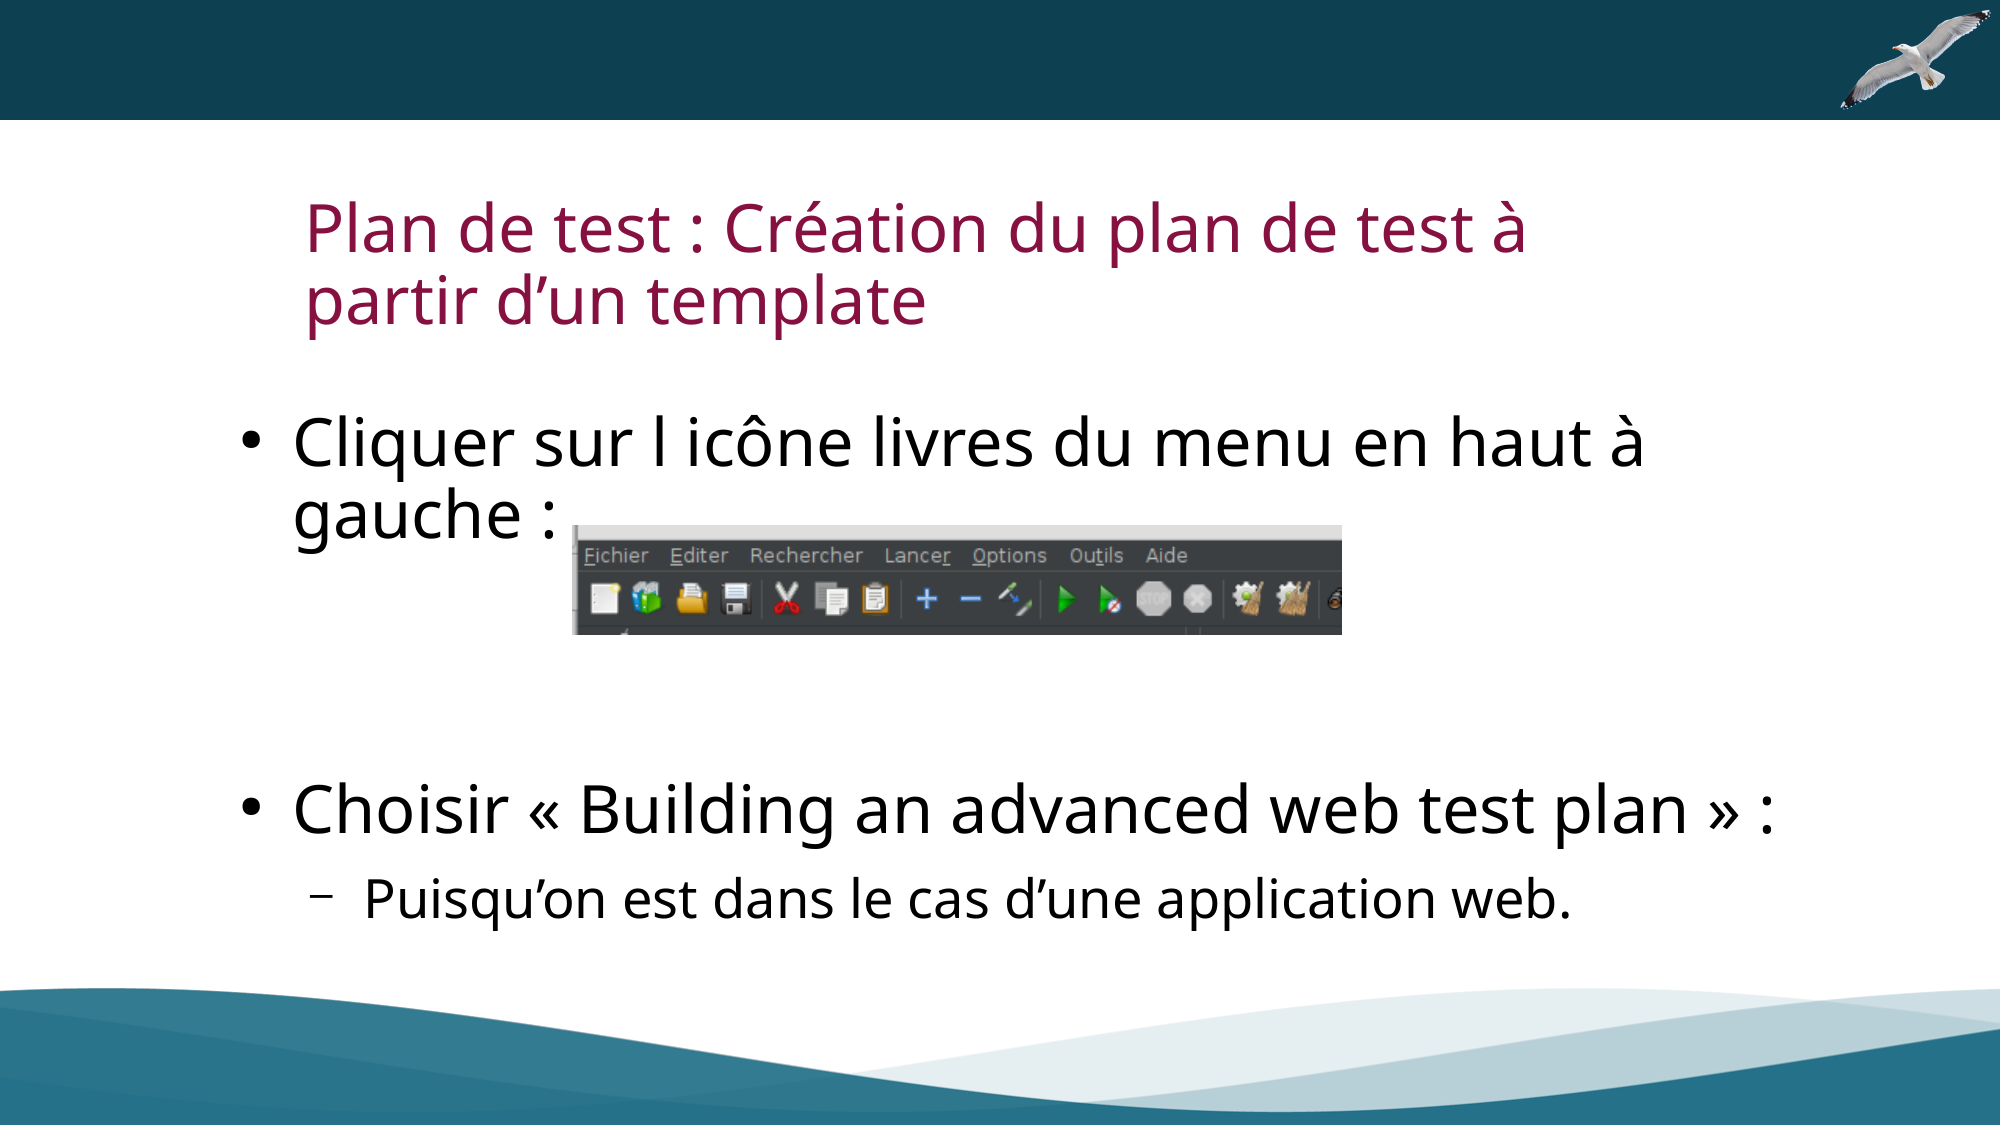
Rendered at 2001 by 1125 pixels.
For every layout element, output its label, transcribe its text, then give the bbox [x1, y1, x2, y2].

picture [0, 974, 2000, 1125]
picture [572, 525, 1342, 635]
list Plan de test : Création du plan de test à partir d’un template [218, 187, 1689, 319]
picture [1820, 0, 2000, 120]
list Cliquer sur l icône livres du menu en haut à gauche : Choisir « Building an advanced web test plan » : Puisqu’on est dans le cas d’une application web. [206, 401, 1890, 863]
